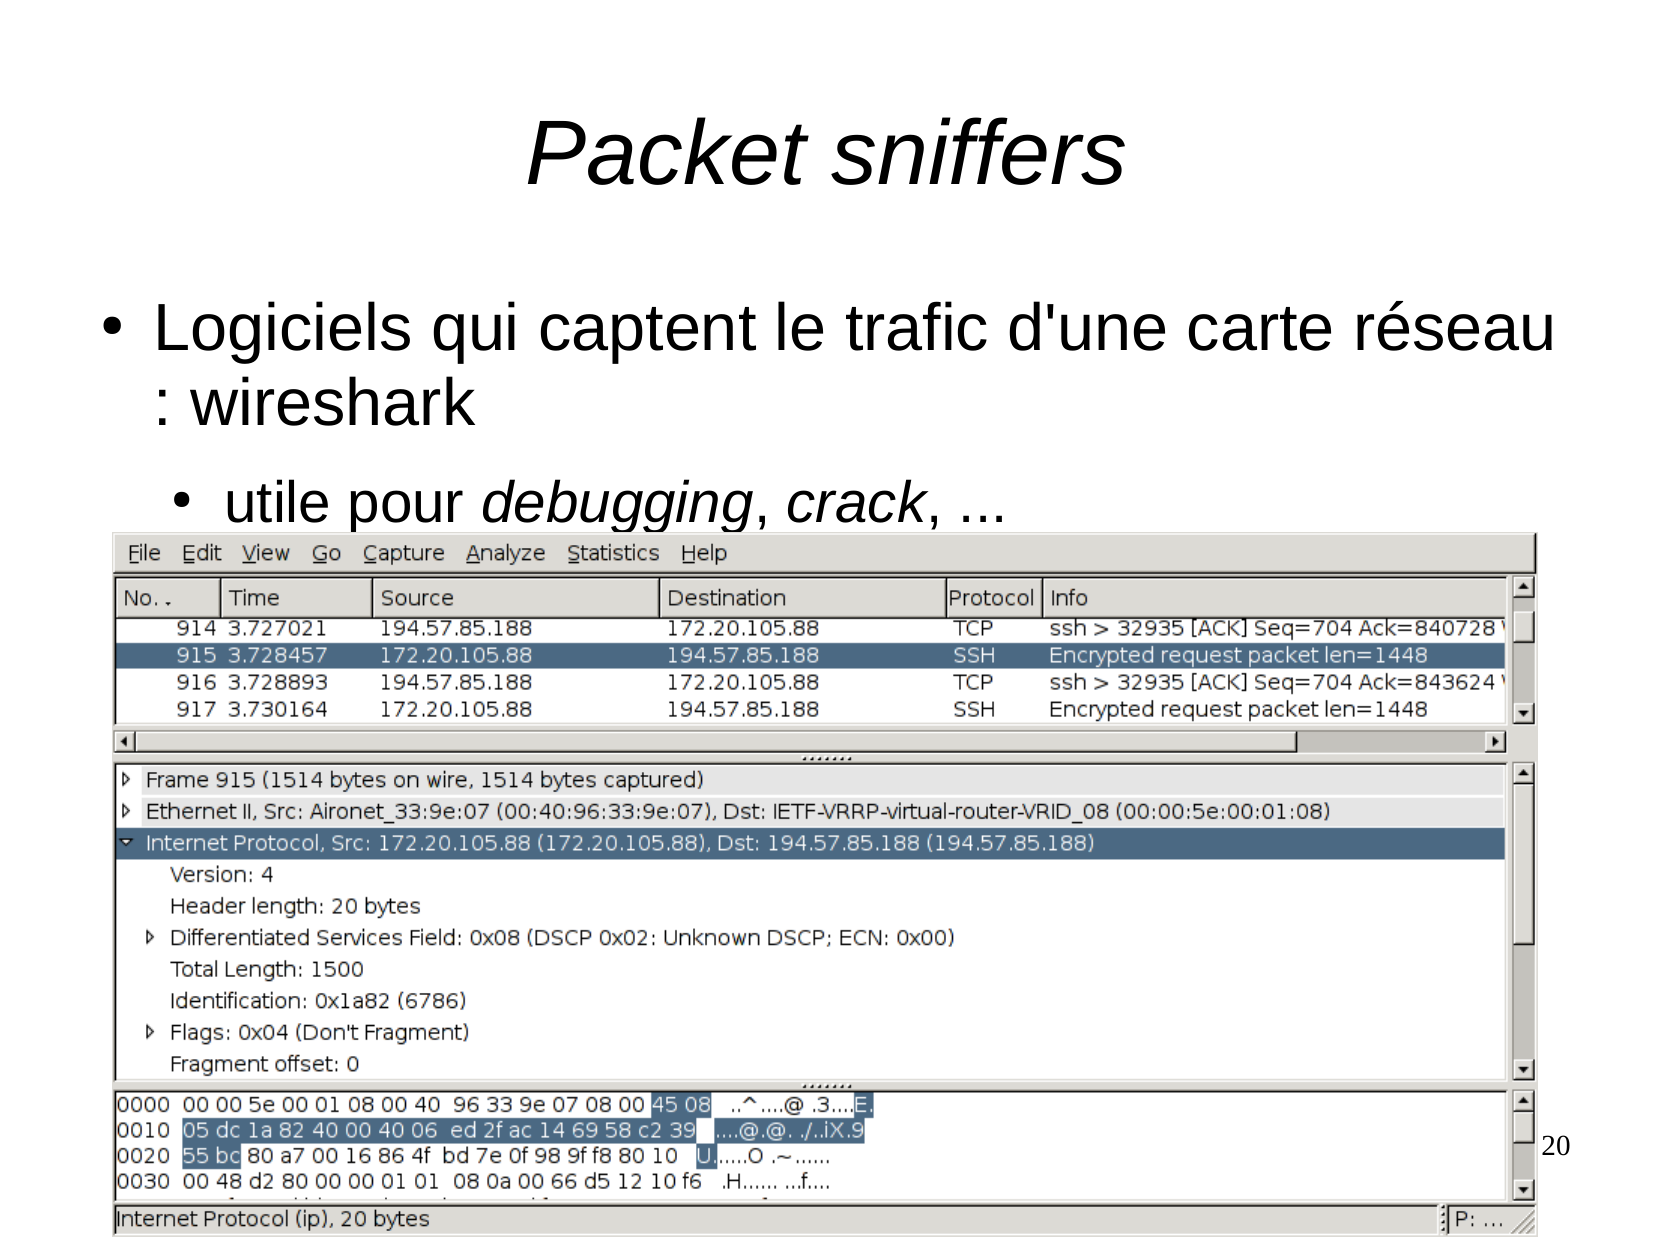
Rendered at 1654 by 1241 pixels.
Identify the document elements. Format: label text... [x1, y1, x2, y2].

title Packet sniffers [82, 56, 1571, 250]
list Logiciels qui captent le trafic d'une carte réseau : wireshark utile pour debugging, crack, ... [82, 290, 1571, 1109]
picture [112, 532, 1538, 1237]
